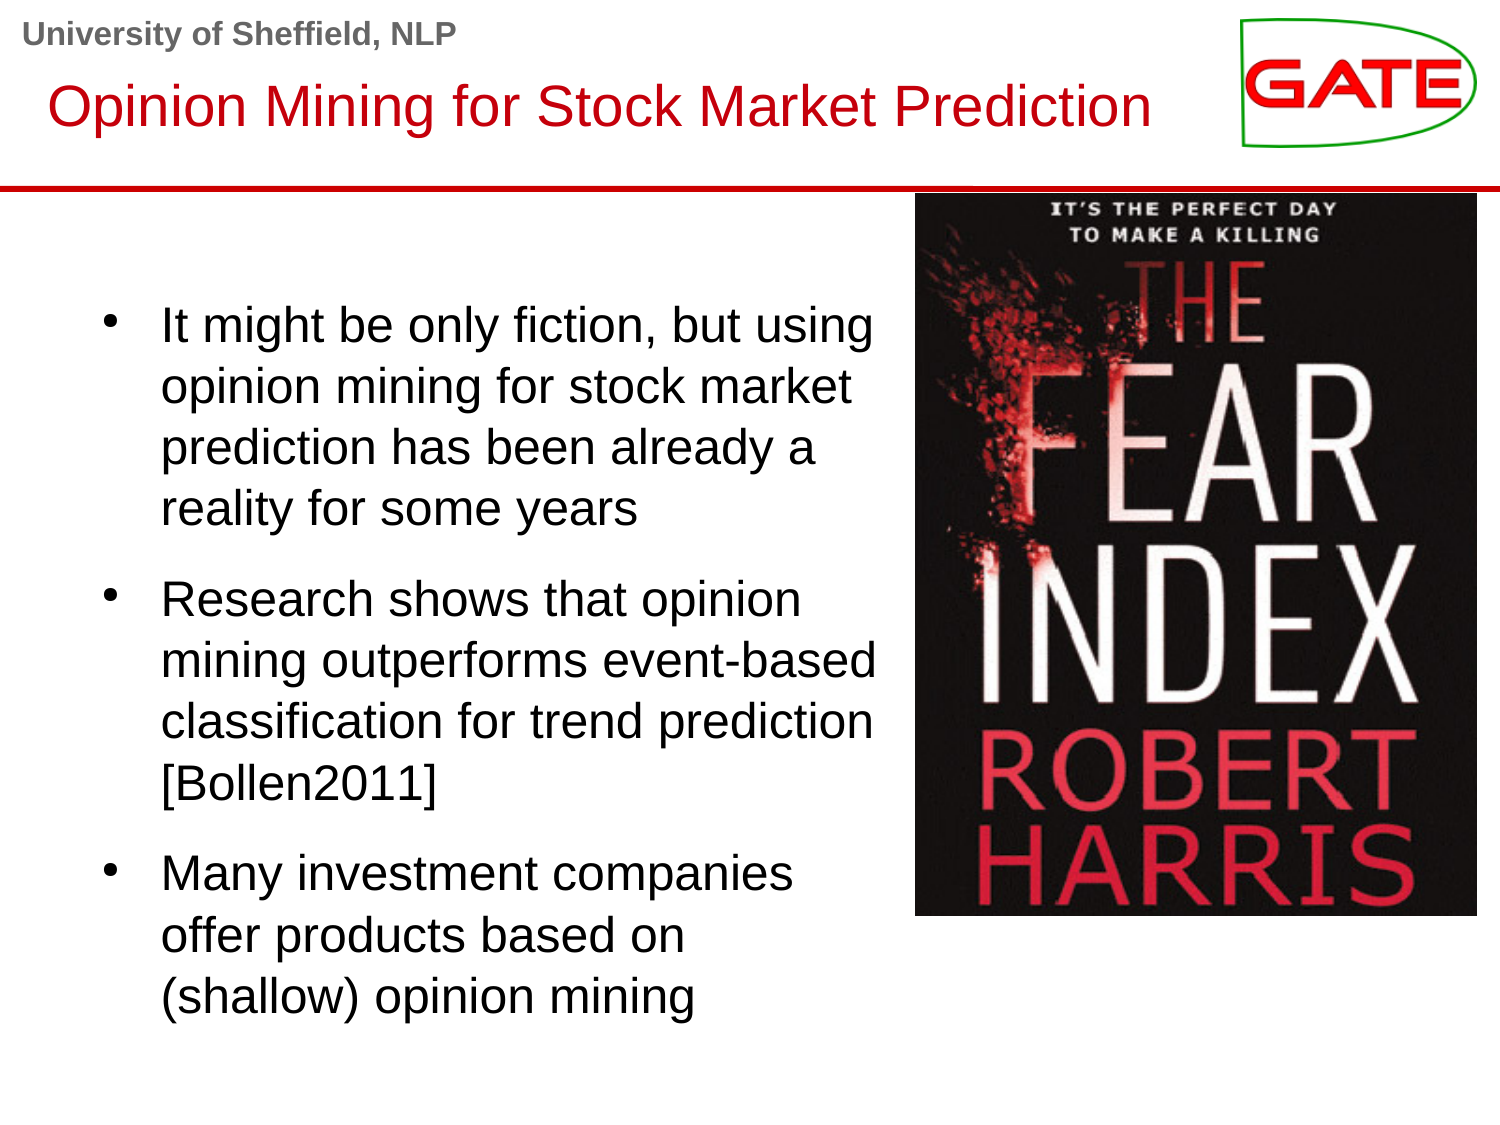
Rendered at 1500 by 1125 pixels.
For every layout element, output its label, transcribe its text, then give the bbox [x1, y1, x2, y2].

picture [1240, 18, 1477, 148]
list It might be only fiction, but using opinion mining for stock market prediction has been already a reality for some years Research shows that opinion mining outperforms event-based classification for trend prediction [Bollen2011] Many investment companies offer products based on (shallow) opinion mining [45, 290, 886, 1034]
picture [915, 193, 1477, 916]
title Opinion Mining for Stock Market Prediction [47, 47, 1267, 168]
